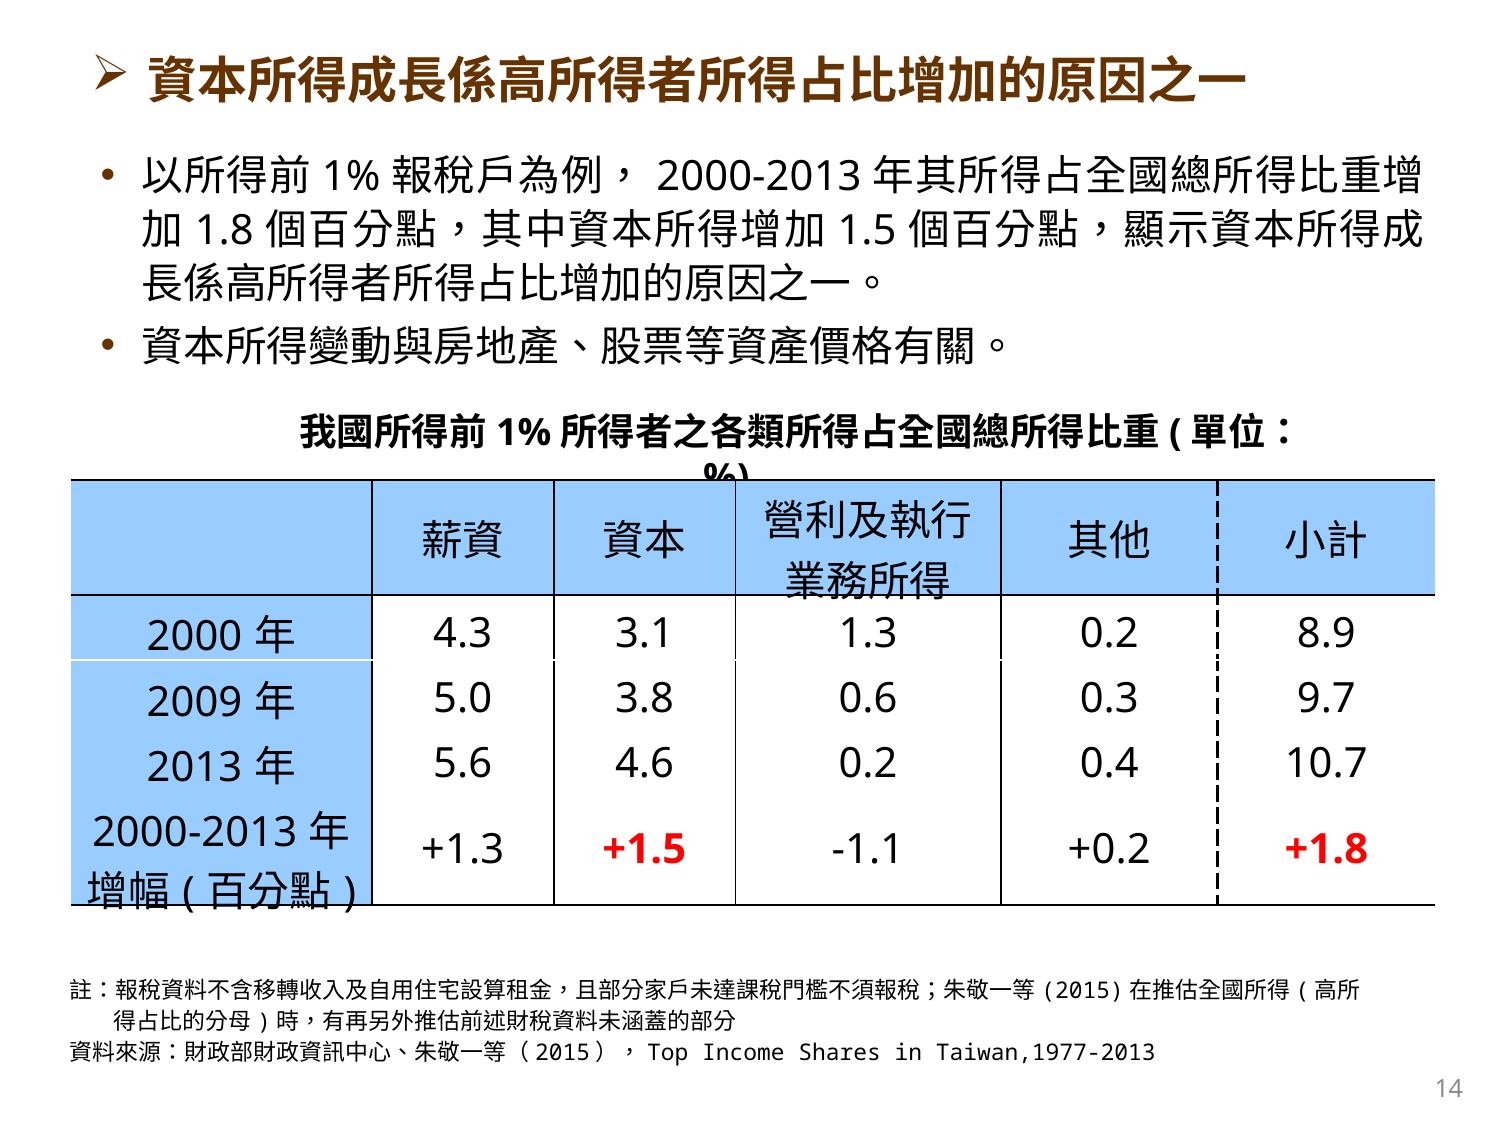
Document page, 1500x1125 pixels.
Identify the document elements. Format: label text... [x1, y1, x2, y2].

table_cell +0.2 [1002, 790, 1218, 904]
table_cell 4.6 [555, 725, 735, 790]
table_cell 0.3 [1002, 661, 1218, 725]
table_header 營利及執行業務所得 [736, 481, 1000, 594]
table_cell 10.7 [1218, 725, 1435, 790]
table_cell 0.6 [736, 661, 1000, 725]
text_box 註：報稅資料不含移轉收入及自用住宅設算租金，且部分家戶未達課稅門檻不須報稅；朱敬一等(2015)在推估全國所得(高所得占比的分母)時，有再另外推估前述財稅資料未涵蓋的部分 資料來源：財政部財政資訊中心、朱敬一等（2015），Top Income Shares in Taiwan,1977-2013 [54, 964, 1376, 1073]
table_cell 0.4 [1002, 725, 1218, 790]
table_cell -1.1 [736, 790, 1000, 904]
slide_number <編號> [1128, 1059, 1478, 1120]
table_cell 8.9 [1218, 596, 1435, 659]
table_cell 3.8 [555, 661, 735, 725]
table_cell 3.1 [555, 596, 735, 659]
table_header [71, 481, 371, 594]
table_cell 5.6 [373, 725, 553, 790]
text_box 我國所得前1%所得者之各類所得占全國總所得比重(單位：%) [247, 400, 1365, 479]
table_cell 0.2 [736, 725, 1000, 790]
table_cell 4.3 [373, 596, 553, 659]
table_cell +1.5 [555, 790, 735, 904]
table_header 資本 [555, 481, 735, 594]
table_cell 2013年 [71, 725, 371, 790]
table_cell 5.0 [373, 661, 553, 725]
table_cell 9.7 [1218, 661, 1435, 725]
table_header 小計 [1218, 481, 1435, 594]
table_cell 2000年 [71, 596, 371, 659]
text_box 資本所得成長係高所得者所得占比增加的原因之一 [76, 42, 1388, 116]
table_cell 1.3 [736, 596, 1000, 659]
text_box 以所得前1%報稅戶為例，2000-2013年其所得占全國總所得比重增加1.8個百分點，其中資本所得增加1.5個百分點，顯示資本所得成長係高所得者所得占比增加的原因之一。 資本所得變動與房地產、股票等資產價格有關。 [70, 137, 1440, 378]
table_header 其他 [1002, 481, 1218, 594]
table_cell 2009年 [71, 661, 371, 725]
table_cell 2000-2013年增幅(百分點) [71, 790, 371, 904]
table_header 薪資 [373, 481, 553, 594]
table_cell +1.3 [373, 790, 553, 904]
table_cell +1.8 [1218, 790, 1435, 904]
table_cell 0.2 [1002, 596, 1218, 659]
